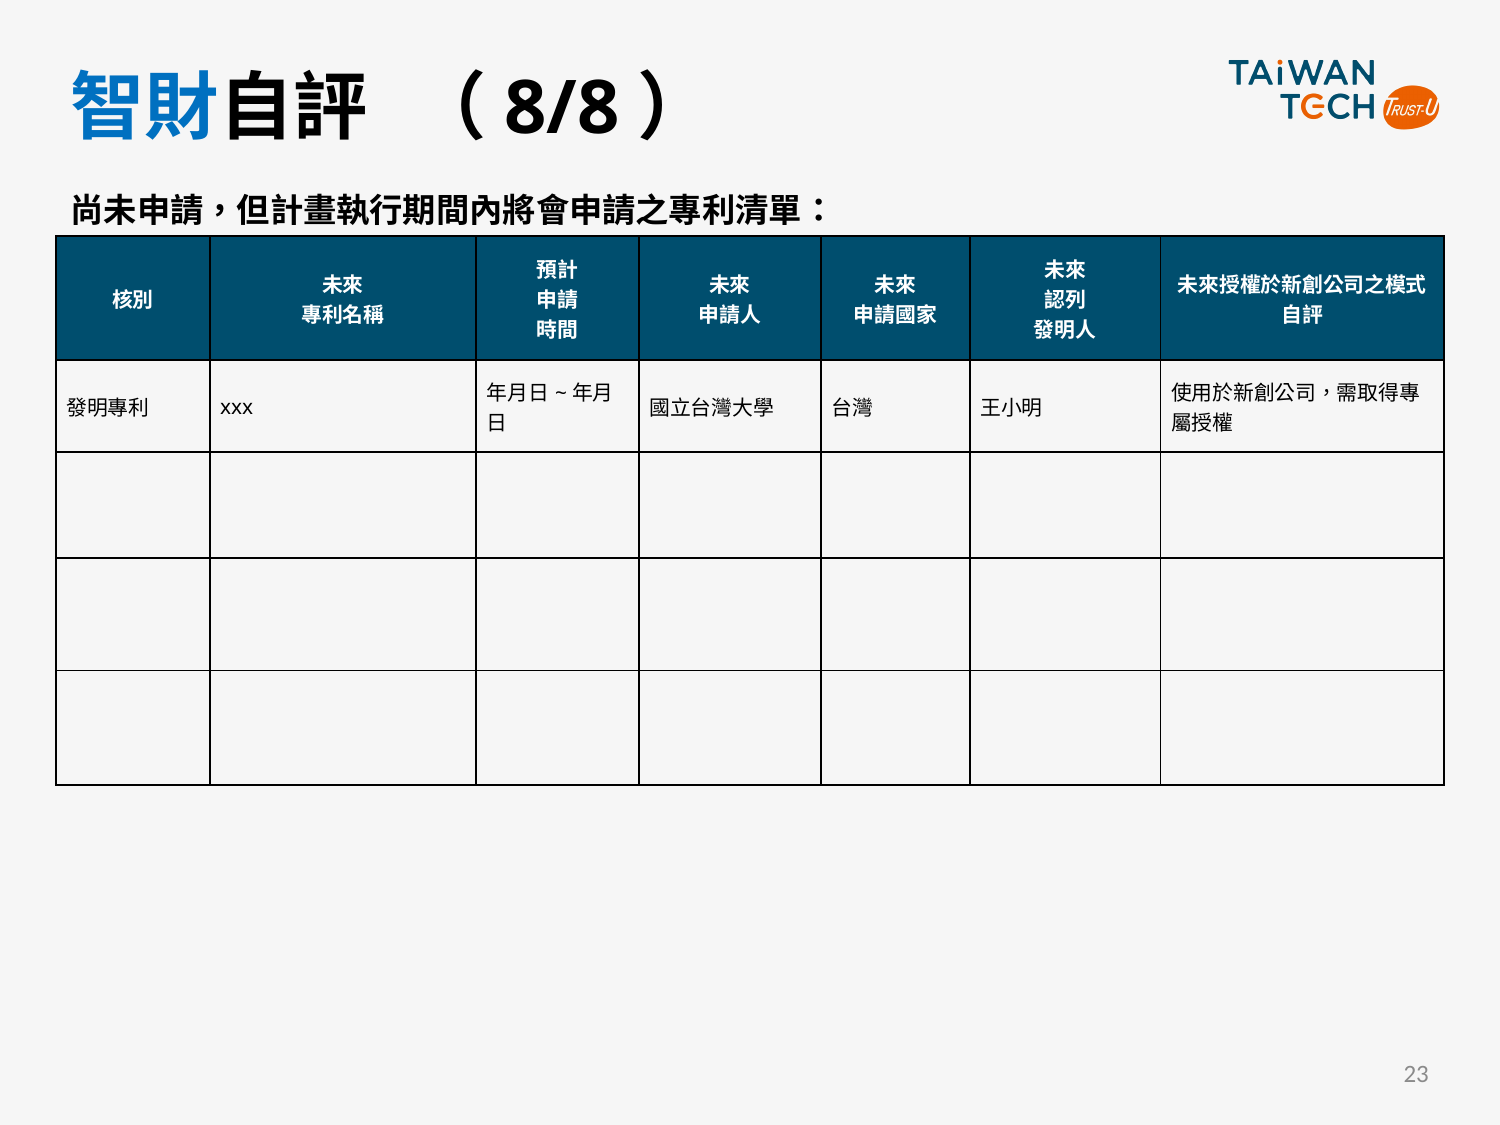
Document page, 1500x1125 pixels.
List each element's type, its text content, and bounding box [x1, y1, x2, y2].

table_cell [1161, 559, 1443, 670]
table_cell [211, 559, 475, 670]
table_cell [57, 559, 209, 670]
table_cell 發明專利 [57, 361, 209, 451]
title 智財自評 （8/8） [55, 33, 1444, 156]
table_cell [971, 671, 1160, 784]
table_cell [822, 559, 969, 670]
table_header 未來 認列 發明人 [971, 237, 1160, 359]
table_header 未來 申請人 [640, 237, 820, 359]
table_header 未來 專利名稱 [211, 237, 475, 359]
table_cell [57, 453, 209, 557]
table_header 未來 申請國家 [822, 237, 969, 359]
table_cell 台灣 [822, 361, 969, 451]
table_cell [640, 671, 820, 784]
table_header 核別 [57, 237, 209, 359]
table_cell [477, 453, 638, 557]
table_cell 國立台灣大學 [640, 361, 820, 451]
table_cell [822, 453, 969, 557]
table_cell [57, 671, 209, 784]
table_cell [1161, 671, 1443, 784]
table_cell 年月日~年月日 [477, 361, 638, 451]
table_cell [971, 453, 1160, 557]
table_header 預計 申請 時間 [477, 237, 638, 359]
text_box 尚未申請，但計畫執行期間內將會申請之專利清單： [55, 161, 1444, 237]
table_cell [822, 671, 969, 784]
table_cell 使用於新創公司，需取得專屬授權 [1161, 361, 1443, 451]
table_cell 王小明 [971, 361, 1160, 451]
table_header 未來授權於新創公司之模式自評 [1161, 237, 1443, 359]
table_cell [640, 453, 820, 557]
table_cell [971, 559, 1160, 670]
table_cell [640, 559, 820, 670]
table_cell [211, 453, 475, 557]
table_cell [477, 559, 638, 670]
table_cell [1161, 453, 1443, 557]
slide_number <編號> [1106, 1042, 1445, 1103]
table_cell xxx [211, 361, 475, 451]
table_cell [477, 671, 638, 784]
table_cell [211, 671, 475, 784]
